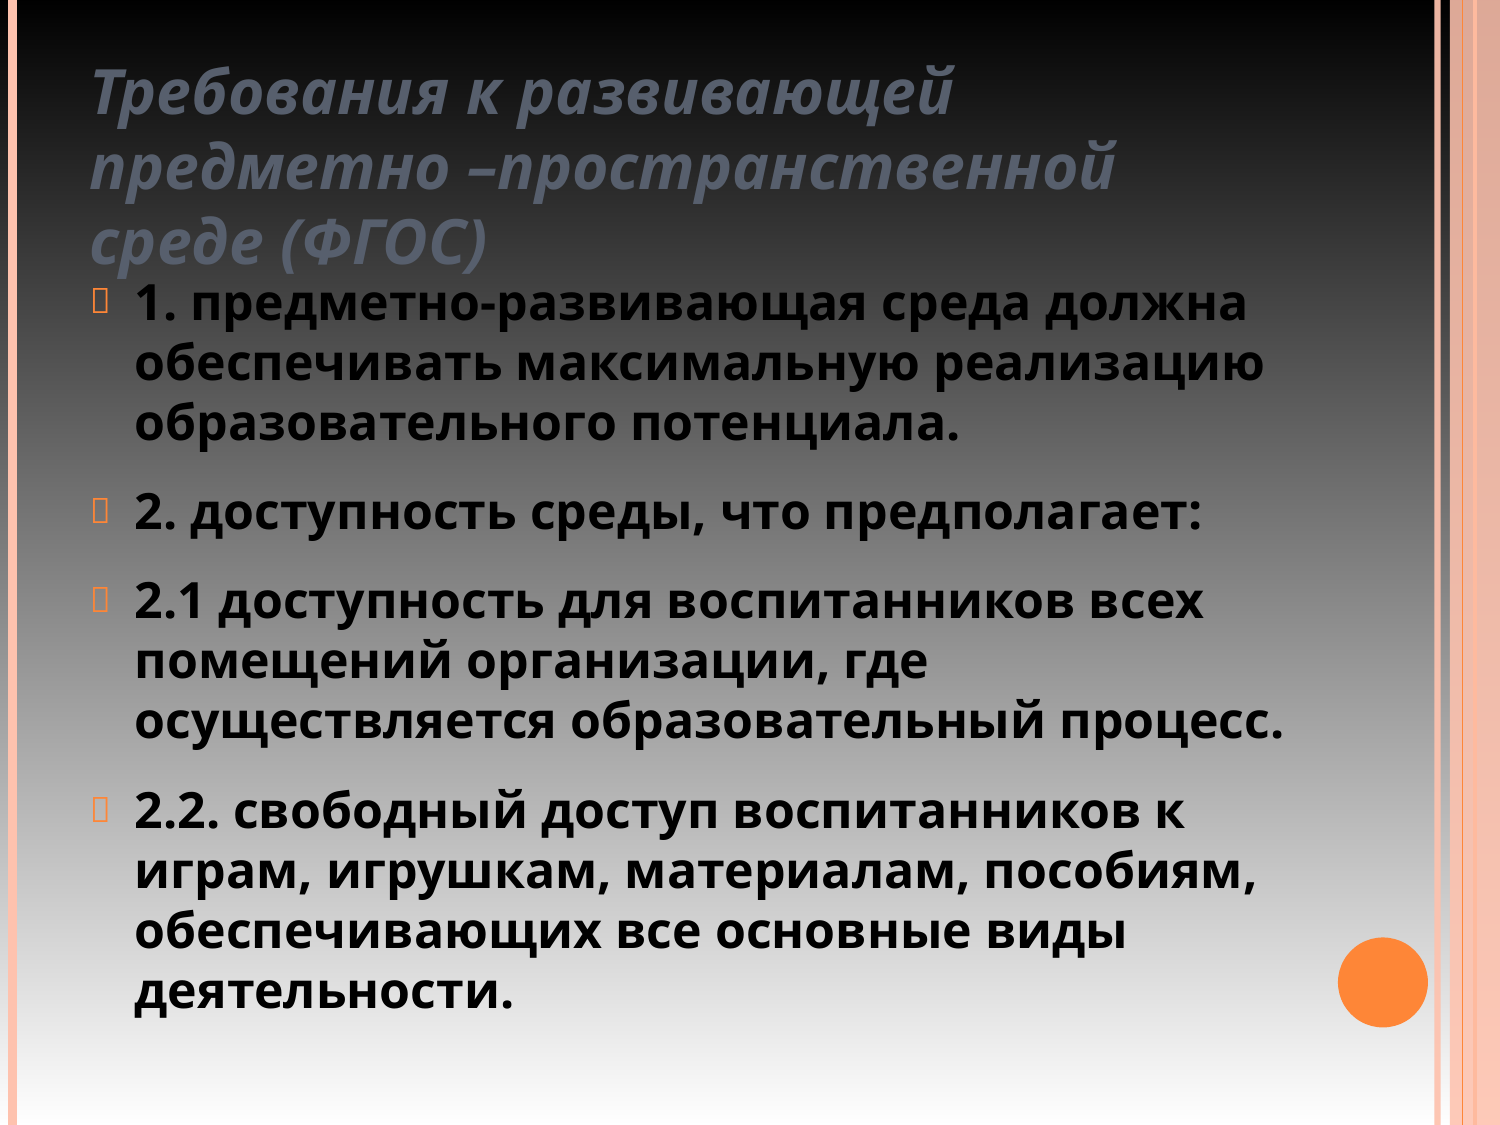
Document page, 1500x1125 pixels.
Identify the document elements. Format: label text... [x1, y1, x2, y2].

title Требования к развивающей предметно –пространственной среде (ФГОС) [75, 45, 1300, 262]
list 1. предметно-развивающая среда должна обеспечивать максимальную реализацию образовательного потенциала. 2. доступность среды, что предполагает: 2.1 доступность для воспитанников всех помещений организации, где осуществляется образовательный процесс. 2.2. свободный доступ воспитанников к играм, игрушкам, материалам, пособиям, обеспечивающих все основные виды деятельности. [75, 262, 1300, 1062]
